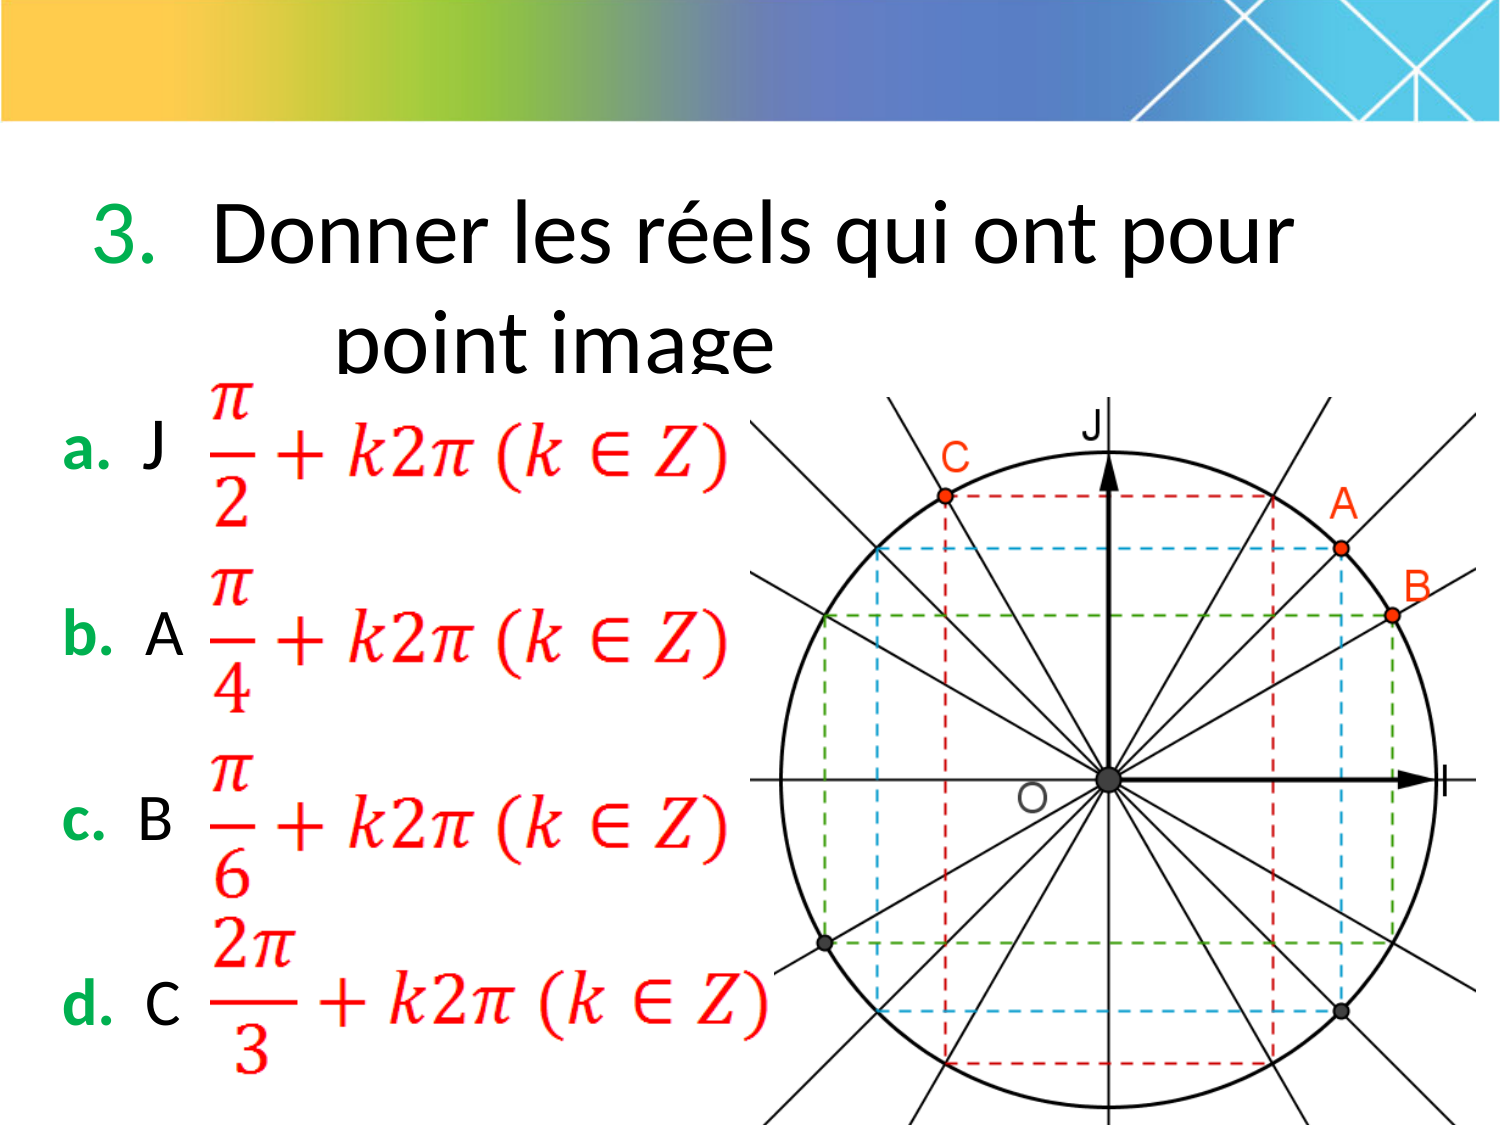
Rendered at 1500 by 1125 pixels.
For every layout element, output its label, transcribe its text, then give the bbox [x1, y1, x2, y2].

picture [0, 0, 1500, 123]
picture [210, 374, 733, 541]
title Donner les réels qui ont pour point image [75, 164, 1426, 305]
picture [210, 560, 733, 727]
picture [210, 397, 1476, 1125]
text_box a. J b. A c. B d. C [46, 386, 733, 1047]
